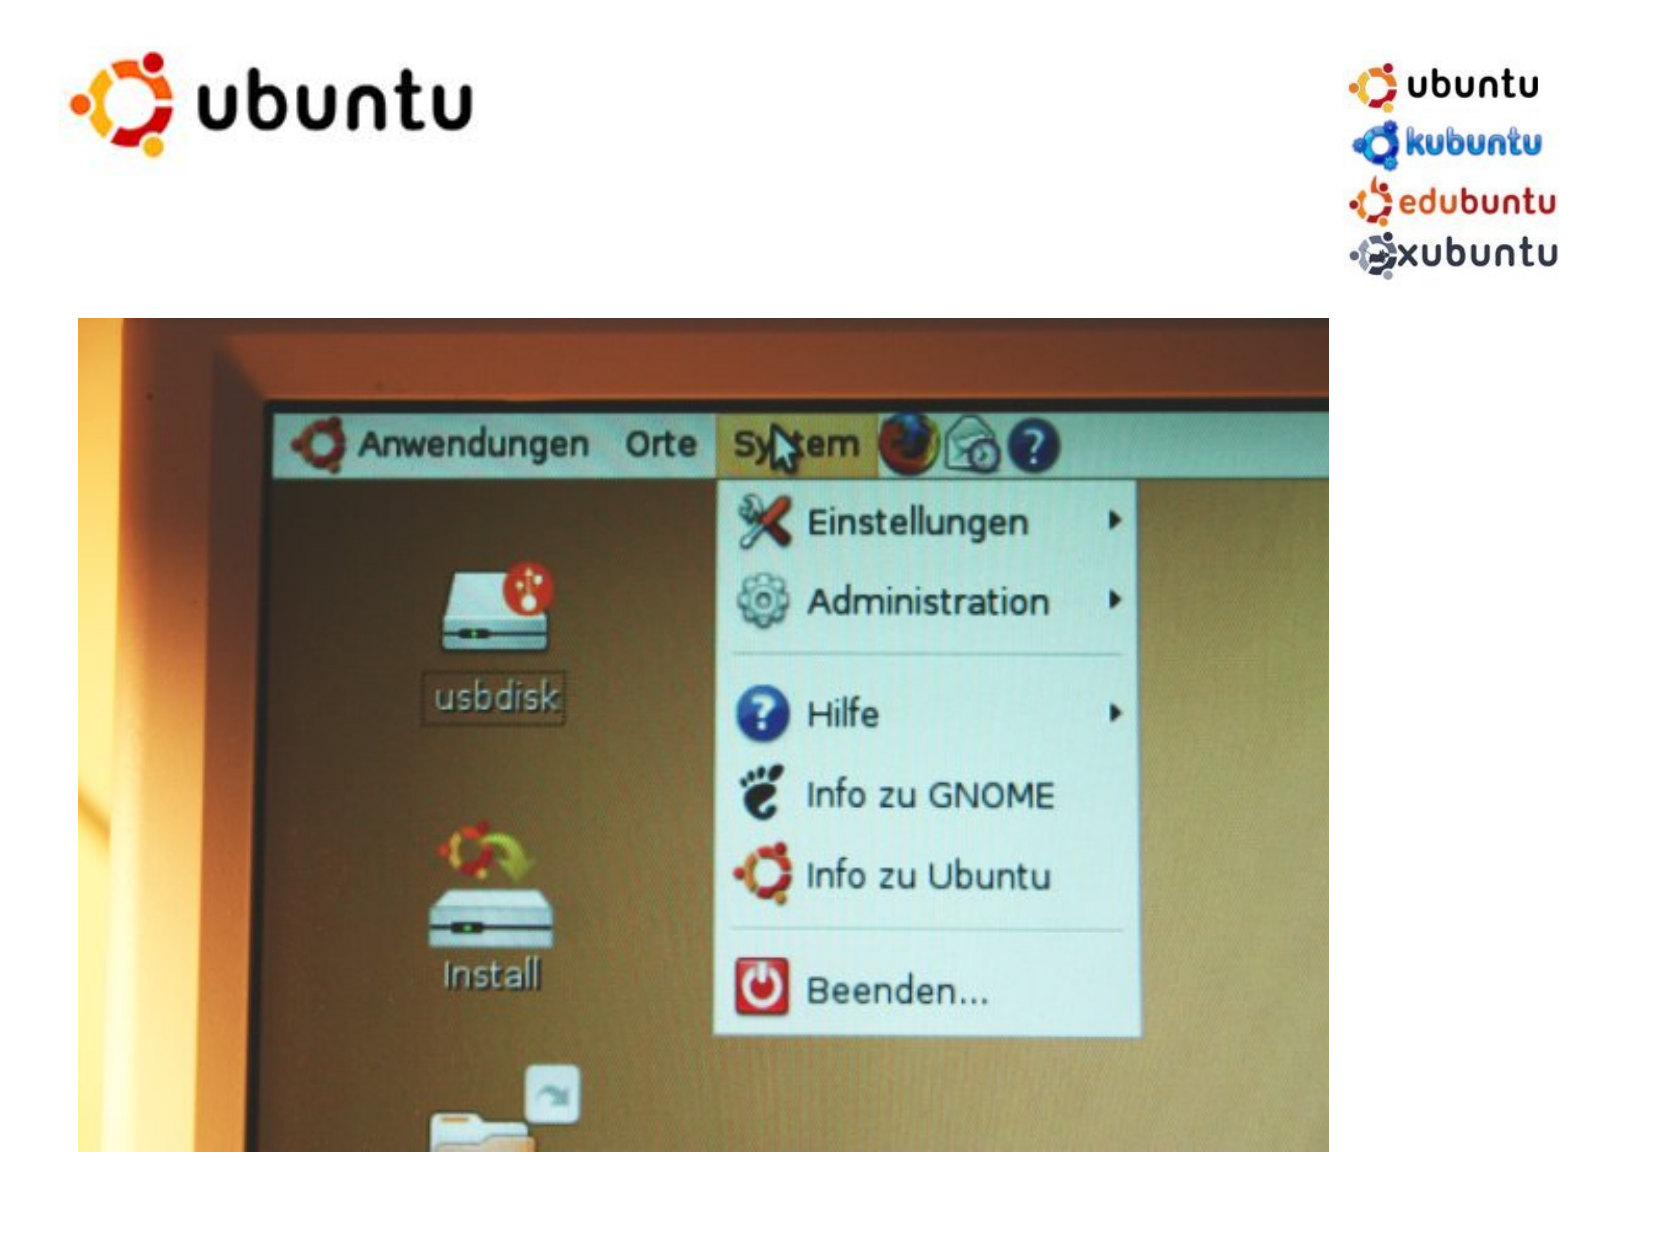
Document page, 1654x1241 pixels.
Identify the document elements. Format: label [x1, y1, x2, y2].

picture [1343, 50, 1565, 296]
picture [78, 318, 1329, 1152]
picture [59, 46, 501, 178]
